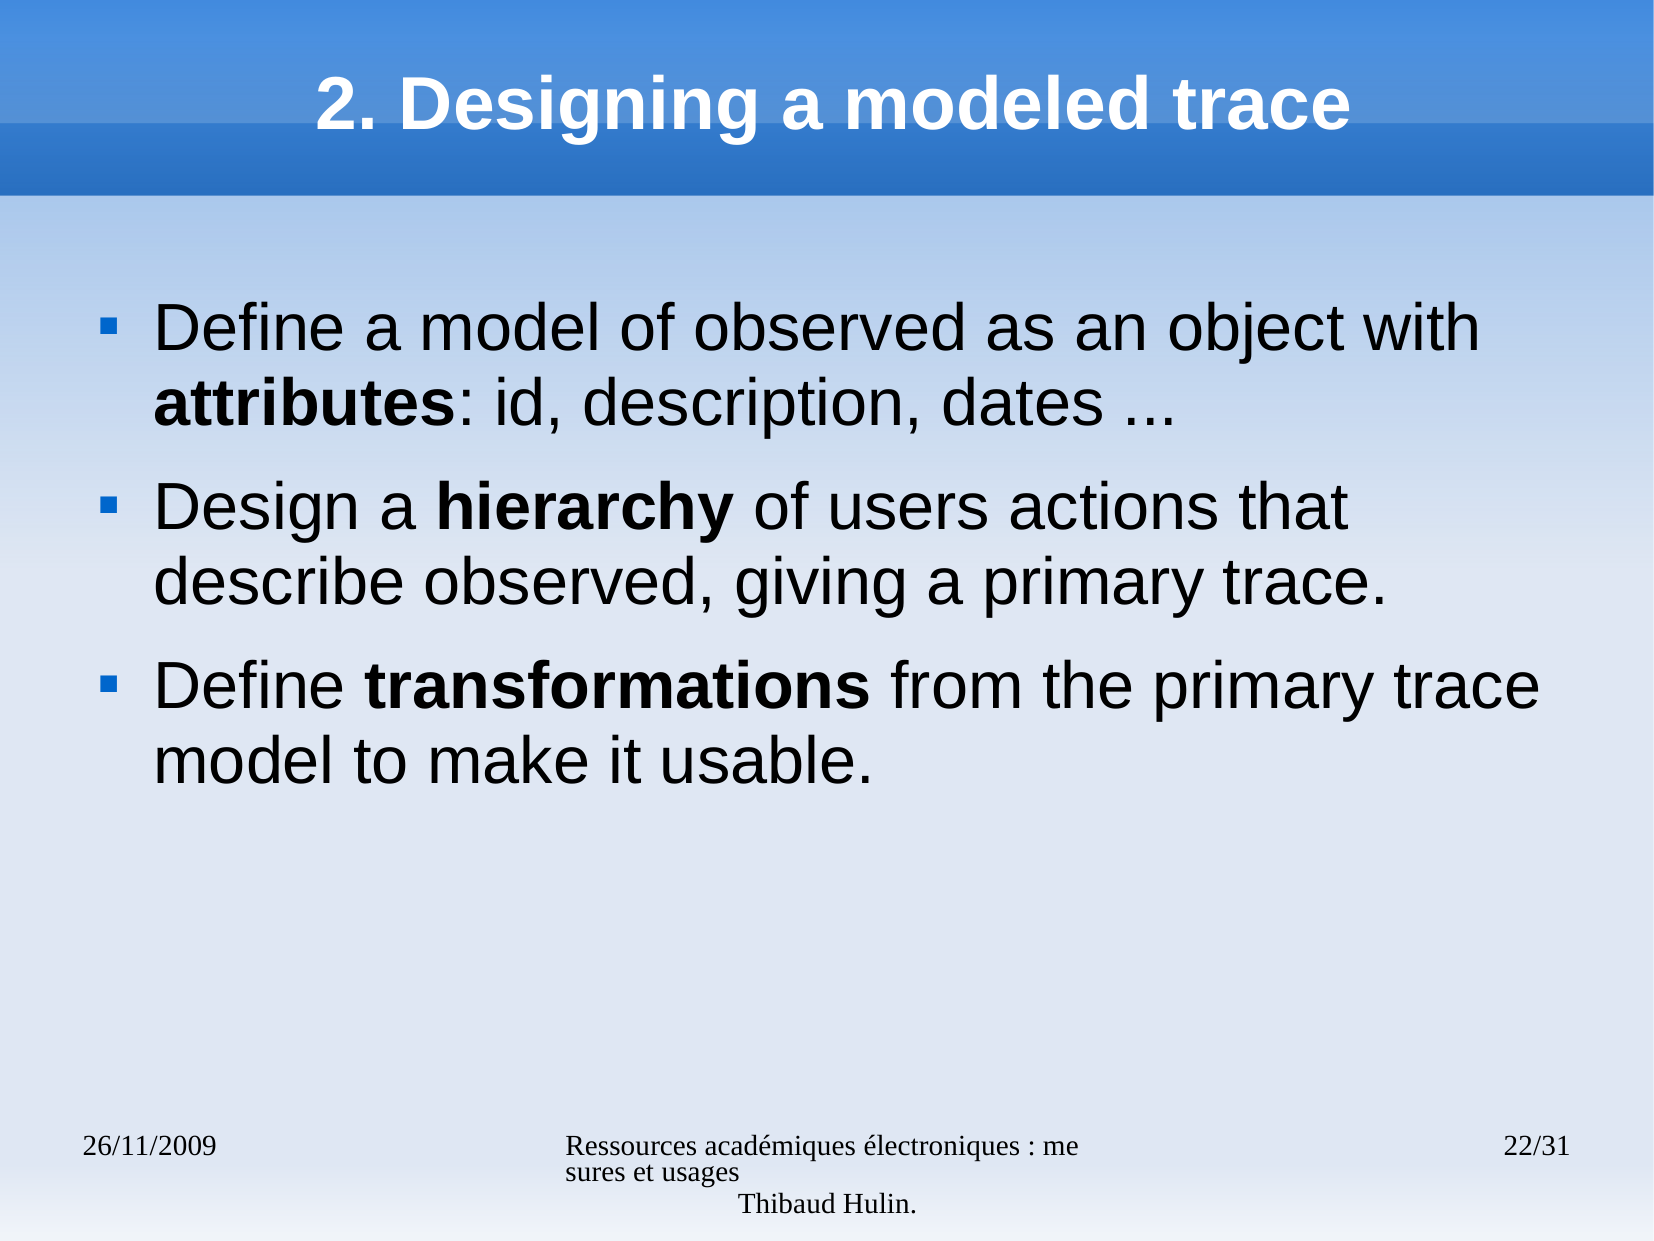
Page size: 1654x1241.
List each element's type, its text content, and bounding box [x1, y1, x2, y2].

picture [0, 0, 1654, 1241]
title 2. Designing a modeled trace [76, 0, 1565, 208]
list Define a model of observed as an object with attributes: id, description, dates ... Design a hierarchy of users actions that describe observed, giving a primary trace. Define transformations from the primary trace model to make it usable. [82, 290, 1571, 1109]
